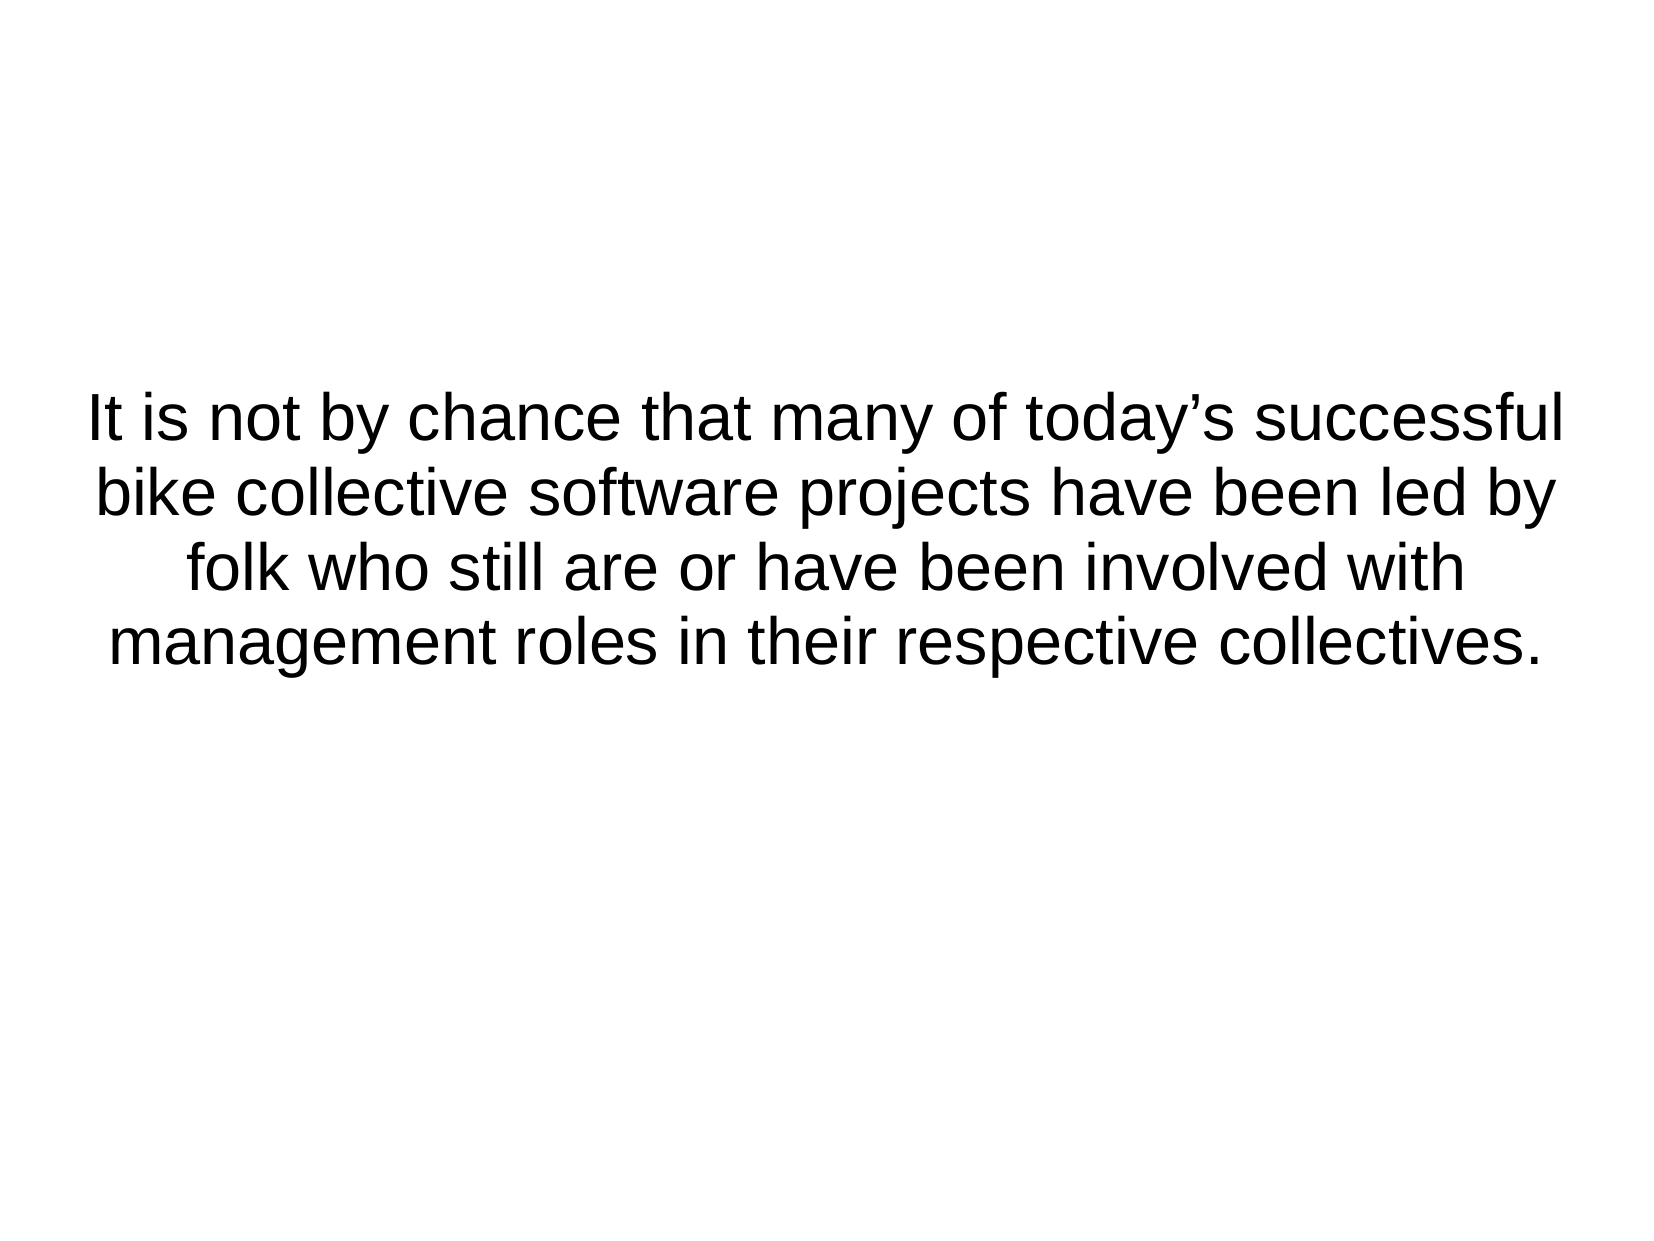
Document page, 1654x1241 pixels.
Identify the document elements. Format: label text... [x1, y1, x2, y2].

subtitle It is not by chance that many of today’s successful bike collective software projects have been led by folk who still are or have been involved with management roles in their respective collectives. [82, 49, 1571, 1010]
